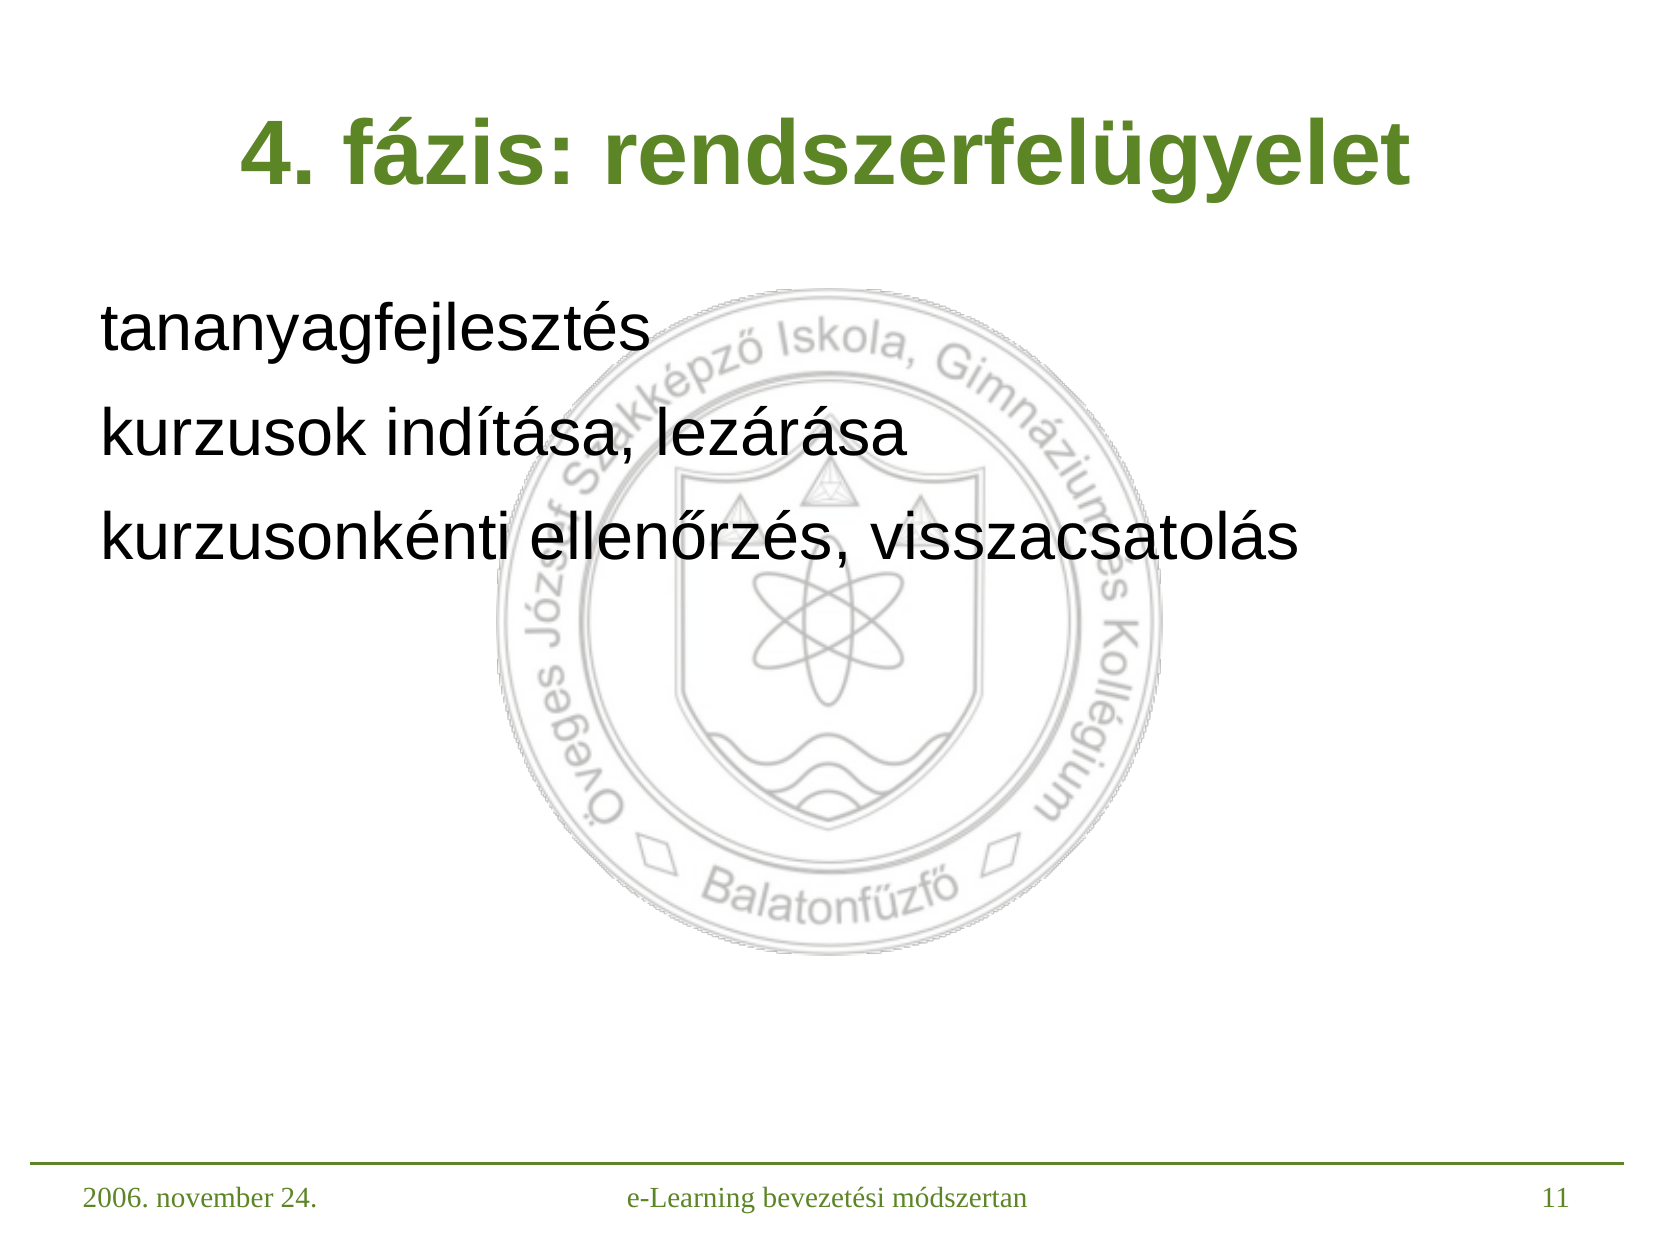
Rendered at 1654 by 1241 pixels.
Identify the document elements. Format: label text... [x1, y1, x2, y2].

title 4. fázis: rendszerfelügyelet [82, 49, 1571, 257]
list tananyagfejlesztés kurzusok indítása, lezárása kurzusonkénti ellenőrzés, visszacsatolás [82, 290, 1571, 1109]
